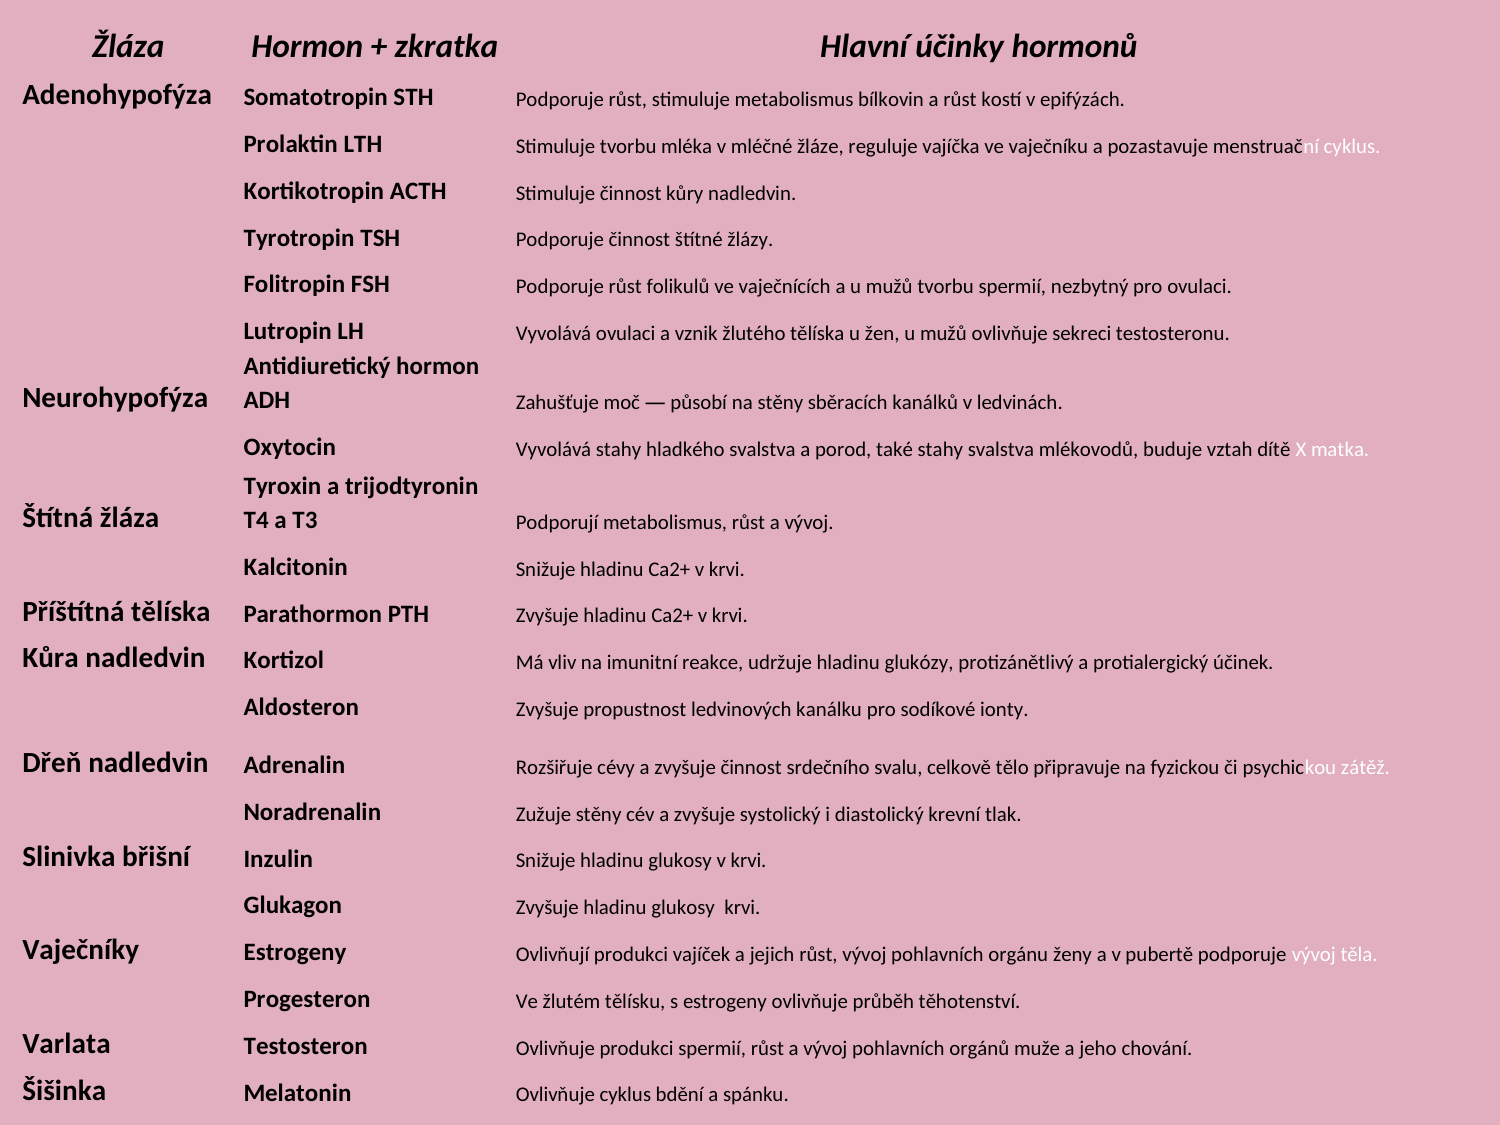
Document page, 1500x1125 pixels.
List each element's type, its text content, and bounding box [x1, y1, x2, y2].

table_cell Inzulin [239, 826, 511, 872]
table_cell Rozšiřuje cévy a zvyšuje činnost srdečního svalu, celkově tělo připravuje na fyzickou či psychickou zátěž. [511, 721, 1447, 779]
table_cell [18, 111, 239, 158]
table_cell Prolaktin LTH [239, 111, 511, 158]
table_cell Podporují metabolismus, růst a vývoj. [511, 460, 1447, 534]
table_header Hlavní účinky hormonů [511, 17, 1447, 64]
table_cell Stimuluje tvorbu mléka v mléčné žláze, reguluje vajíčka ve vaječníku a pozastavuje menstruační cyklus. [511, 111, 1447, 158]
table_cell [18, 251, 239, 298]
table_cell [18, 779, 239, 826]
table_cell Lutropin LH [239, 298, 511, 345]
table_header Hormon + zkratka [239, 17, 511, 64]
table_cell Neurohypofýza [18, 345, 239, 414]
table_cell Tyroxin a trijodtyronin T4 a T3 [239, 460, 511, 534]
table_cell Progesteron [239, 966, 511, 1013]
table_cell [18, 674, 239, 721]
table_cell Ovlivňují produkci vajíček a jejich růst, vývoj pohlavních orgánu ženy a v pubertě podporuje vývoj těla. [511, 919, 1447, 966]
table_cell Somatotropin STH [239, 64, 511, 111]
table_cell Podporuje růst, stimuluje metabolismus bílkovin a růst kostí v epifýzách. [511, 64, 1447, 111]
table_cell Oxytocin [239, 414, 511, 460]
table_cell [18, 414, 239, 460]
table_cell [18, 966, 239, 1013]
table_cell Příštítná tělíska [18, 580, 239, 627]
table_cell Snižuje hladinu glukosy v krvi. [511, 826, 1447, 872]
table_cell Kortizol [239, 627, 511, 674]
table_cell Šišinka [18, 1059, 239, 1106]
table_cell Adenohypofýza [18, 64, 239, 111]
table_cell Kůra nadledvin [18, 627, 239, 674]
table_cell Varlata [18, 1013, 239, 1059]
table_cell Folitropin FSH [239, 251, 511, 298]
table_cell Antidiuretický hormon ADH [239, 345, 511, 414]
table_cell Ve žlutém tělísku, s estrogeny ovlivňuje průběh těhotenství. [511, 966, 1447, 1013]
table_cell Ovlivňuje produkci spermií, růst a vývoj pohlavních orgánů muže a jeho chování. [511, 1013, 1447, 1059]
table_cell Estrogeny [239, 919, 511, 966]
table_header Žláza [18, 17, 239, 64]
table_cell [18, 534, 239, 580]
table_cell Štítná žláza [18, 460, 239, 534]
table_cell Aldosteron [239, 674, 511, 721]
table_cell Zvyšuje propustnost ledvinových kanálku pro sodíkové ionty. [511, 674, 1447, 721]
table_cell Testosteron [239, 1013, 511, 1059]
table_cell Glukagon [239, 872, 511, 919]
table_cell Melatonin [239, 1059, 511, 1106]
table_cell [18, 158, 239, 204]
table_cell Kalcitonin [239, 534, 511, 580]
table_cell Kortikotropin ACTH [239, 158, 511, 204]
table_cell [18, 298, 239, 345]
table_cell Zahušťuje moč — působí na stěny sběracích kanálků v ledvinách. [511, 345, 1447, 414]
table_cell Snižuje hladinu Ca2+ v krvi. [511, 534, 1447, 580]
table_cell Podporuje růst folikulů ve vaječnících a u mužů tvorbu spermií, nezbytný pro ovulaci. [511, 251, 1447, 298]
table_cell Vyvolává ovulaci a vznik žlutého tělíska u žen, u mužů ovlivňuje sekreci testosteronu. [511, 298, 1447, 345]
table_cell Má vliv na imunitní reakce, udržuje hladinu glukózy, protizánětlivý a protialergický účinek. [511, 627, 1447, 674]
table_cell Dřeň nadledvin [18, 721, 239, 779]
table_cell Zužuje stěny cév a zvyšuje systolický i diastolický krevní tlak. [511, 779, 1447, 826]
table_cell Zvyšuje hladinu Ca2+ v krvi. [511, 580, 1447, 627]
table_cell Tyrotropin TSH [239, 204, 511, 251]
table_cell Ovlivňuje cyklus bdění a spánku. [511, 1059, 1447, 1106]
table_cell [18, 204, 239, 251]
table_cell Adrenalin [239, 721, 511, 779]
table_cell Noradrenalin [239, 779, 511, 826]
table_cell Vaječníky [18, 919, 239, 966]
table_cell [18, 872, 239, 919]
table_cell Slinivka břišní [18, 826, 239, 872]
table_cell Stimuluje činnost kůry nadledvin. [511, 158, 1447, 204]
table_cell Zvyšuje hladinu glukosy krvi. [511, 872, 1447, 919]
table_cell Vyvolává stahy hladkého svalstva a porod, také stahy svalstva mlékovodů, buduje vztah dítě X matka. [511, 414, 1447, 460]
table_cell Podporuje činnost štítné žlázy. [511, 204, 1447, 251]
table_cell Parathormon PTH [239, 580, 511, 627]
